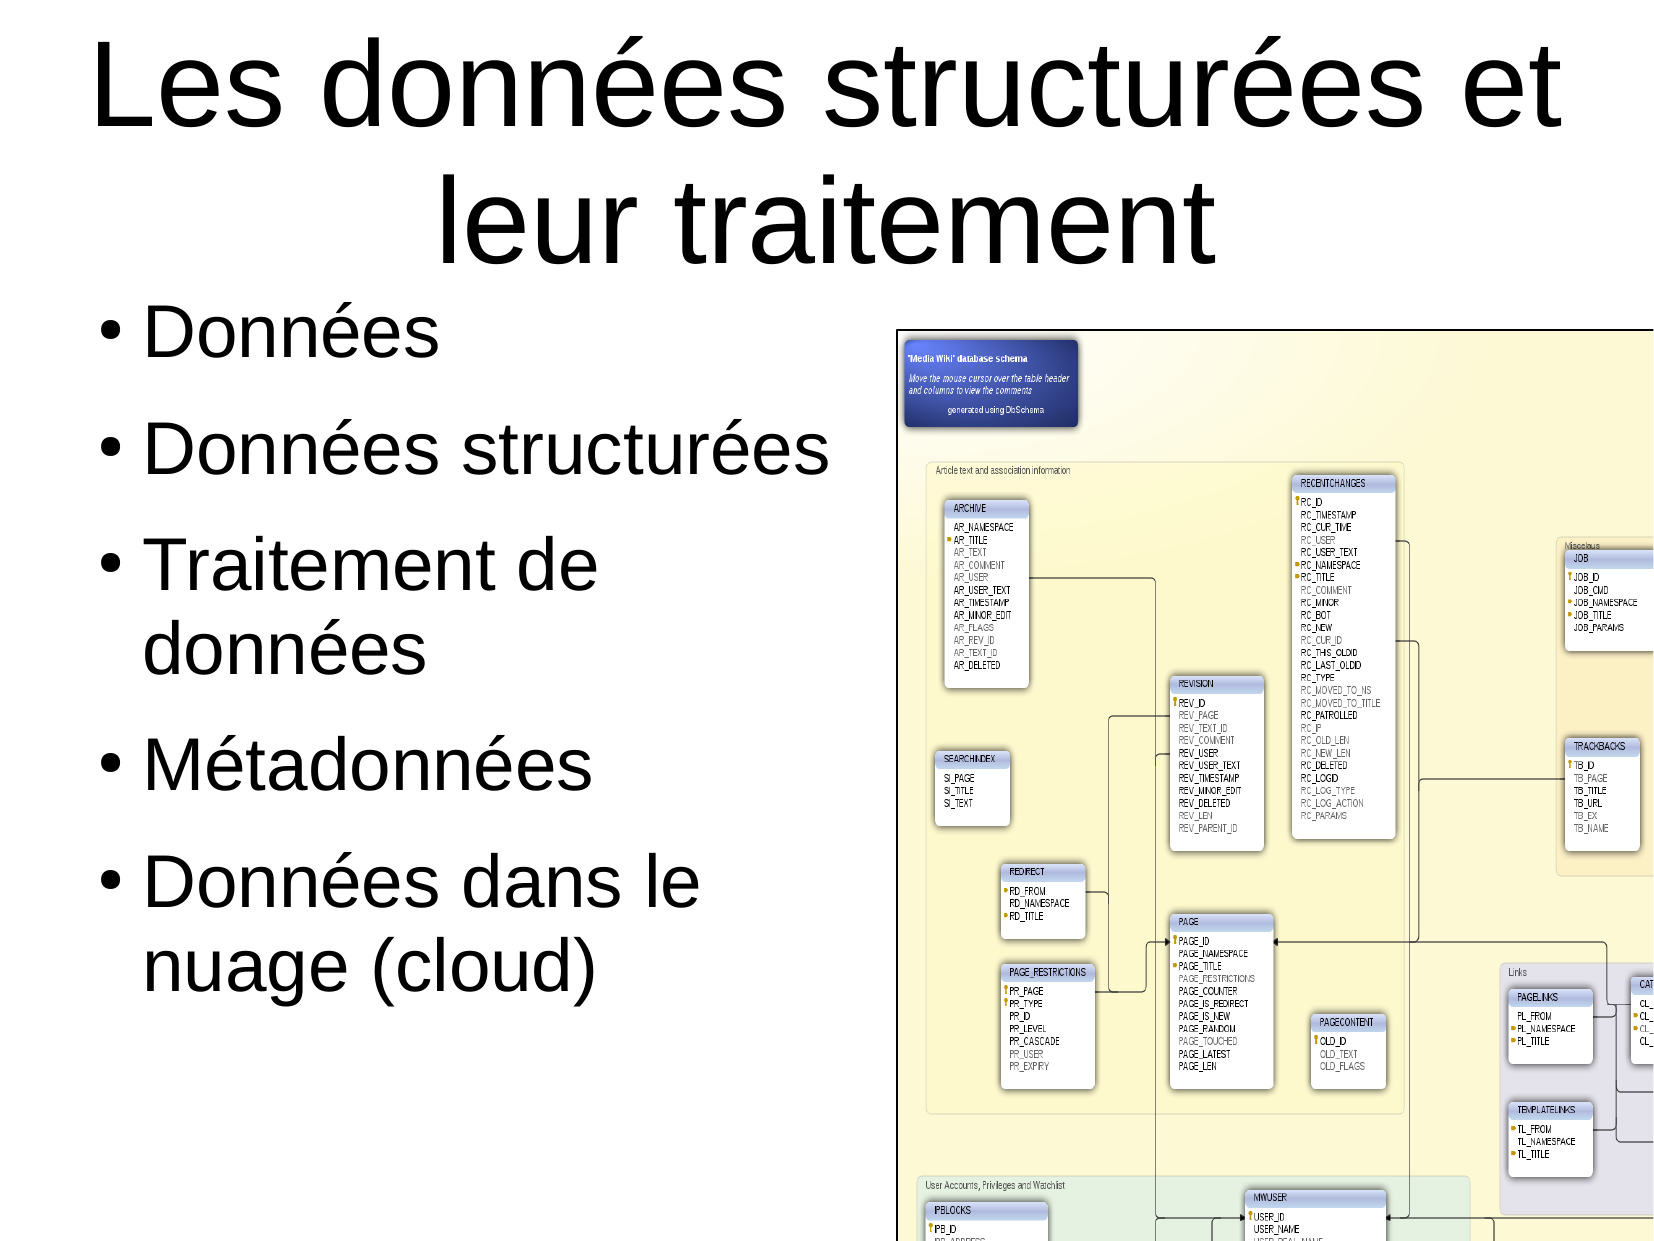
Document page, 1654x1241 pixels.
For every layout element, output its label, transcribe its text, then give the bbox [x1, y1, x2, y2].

title Les données structurées et leur traitement [82, 0, 1571, 290]
list Données Données structurées Traitement de données Métadonnées Données dans le nuage (cloud) [82, 290, 1571, 1010]
picture [897, 330, 1654, 1241]
